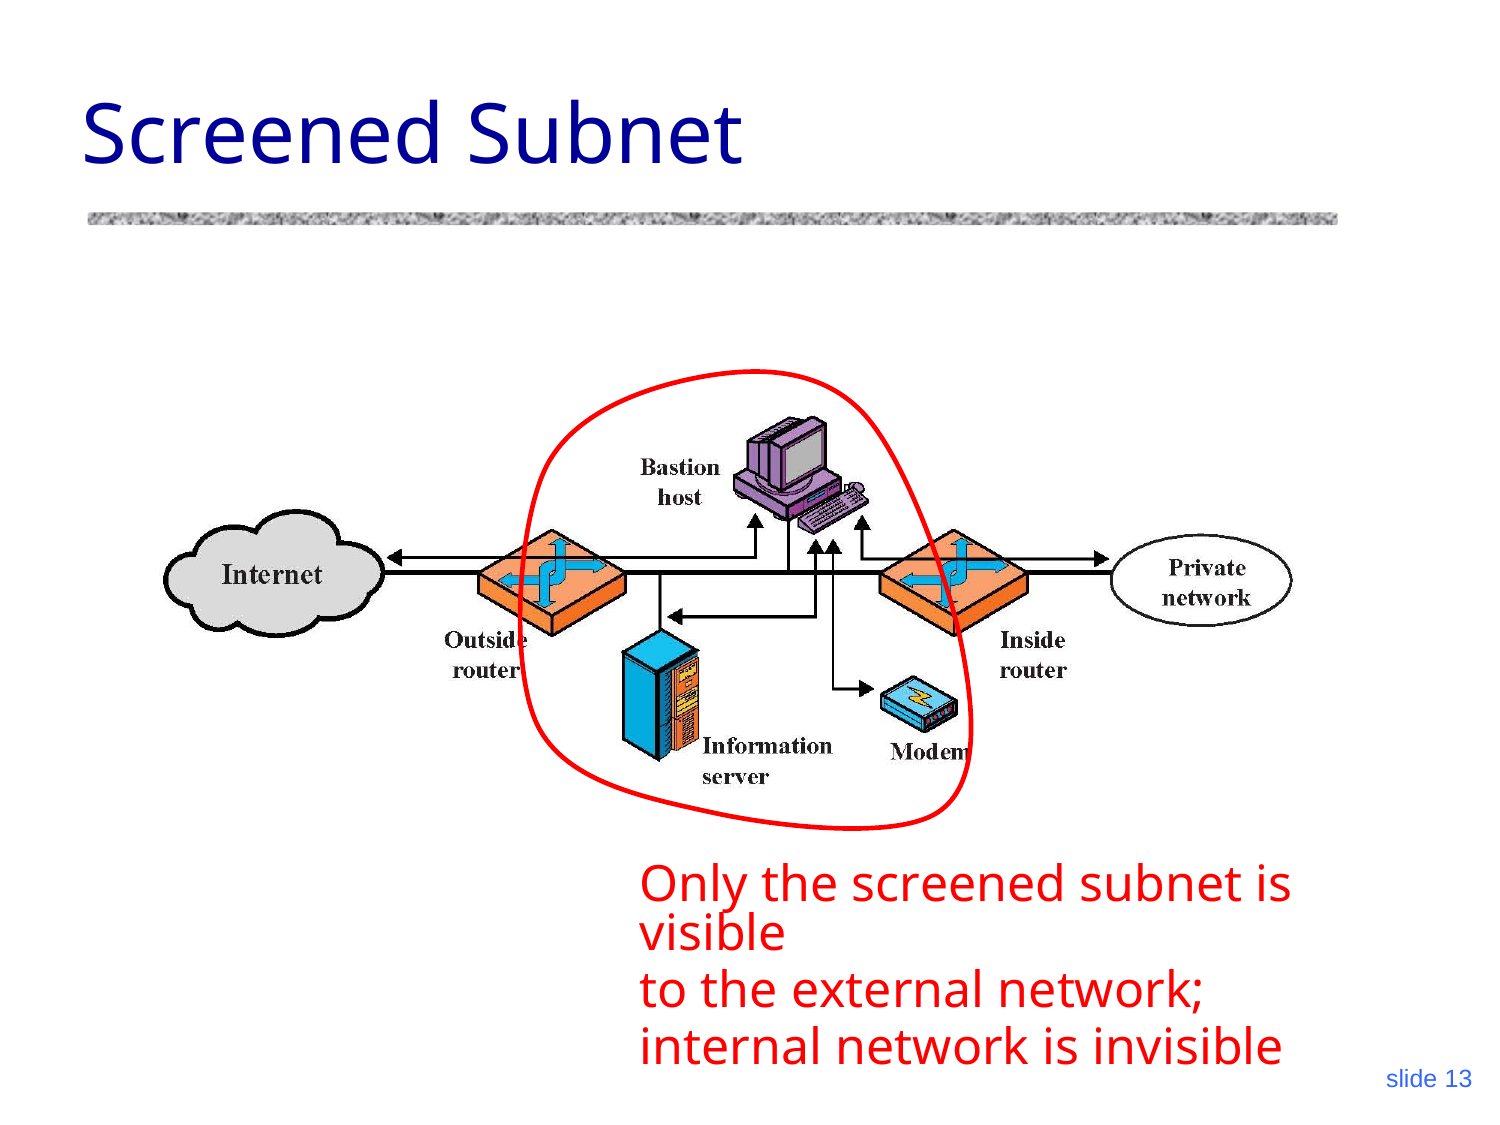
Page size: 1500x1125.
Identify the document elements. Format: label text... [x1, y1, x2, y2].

picture [523, 387, 968, 801]
picture [951, 567, 958, 576]
picture [87, 387, 648, 801]
picture [87, 212, 1338, 226]
text_box Screened Subnet [66, 37, 1342, 188]
text_box Only the screened subnet is visible to the external network; internal network is invisible [624, 855, 1450, 1082]
text_box slide <number> [1174, 1025, 1488, 1101]
picture [835, 387, 1363, 801]
